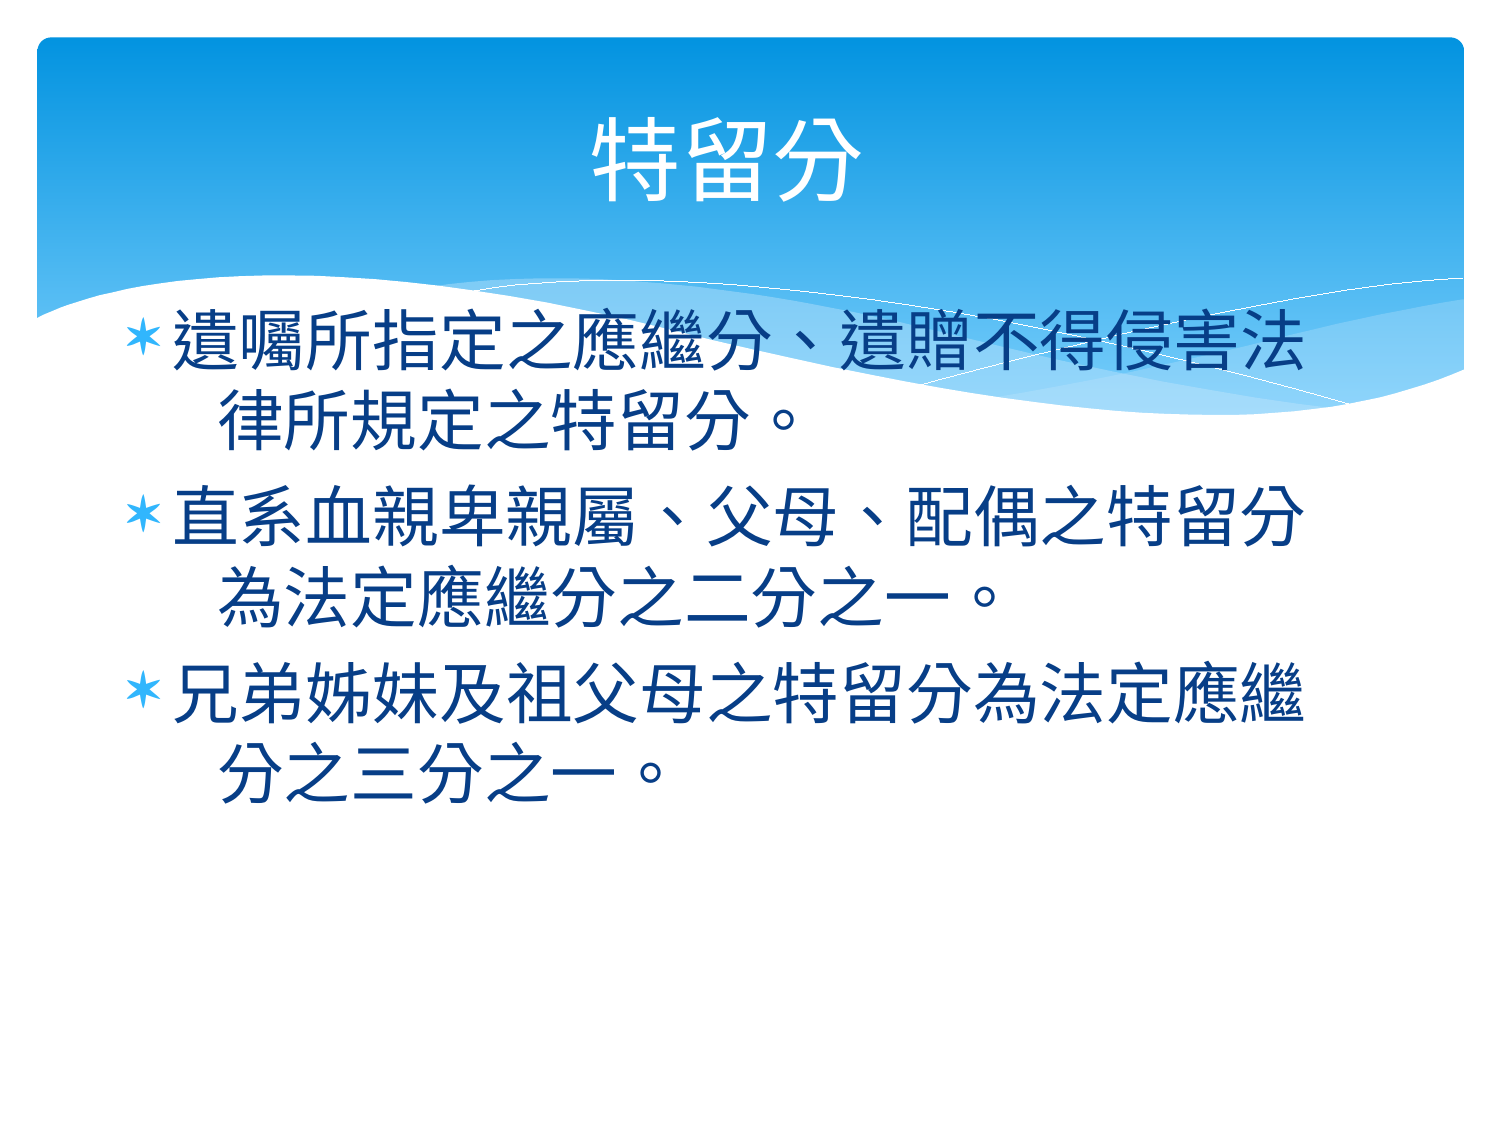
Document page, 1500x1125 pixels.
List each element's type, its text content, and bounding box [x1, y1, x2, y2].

title 特留分 [75, 55, 1426, 261]
list 遺囑所指定之應繼分、遺贈不得侵害法律所規定之特留分。 直系血親卑親屬、父母、配偶之特留分為法定應繼分之二分之一。 兄弟姊妹及祖父母之特留分為法定應繼分之三分之一。 [112, 290, 1388, 1001]
